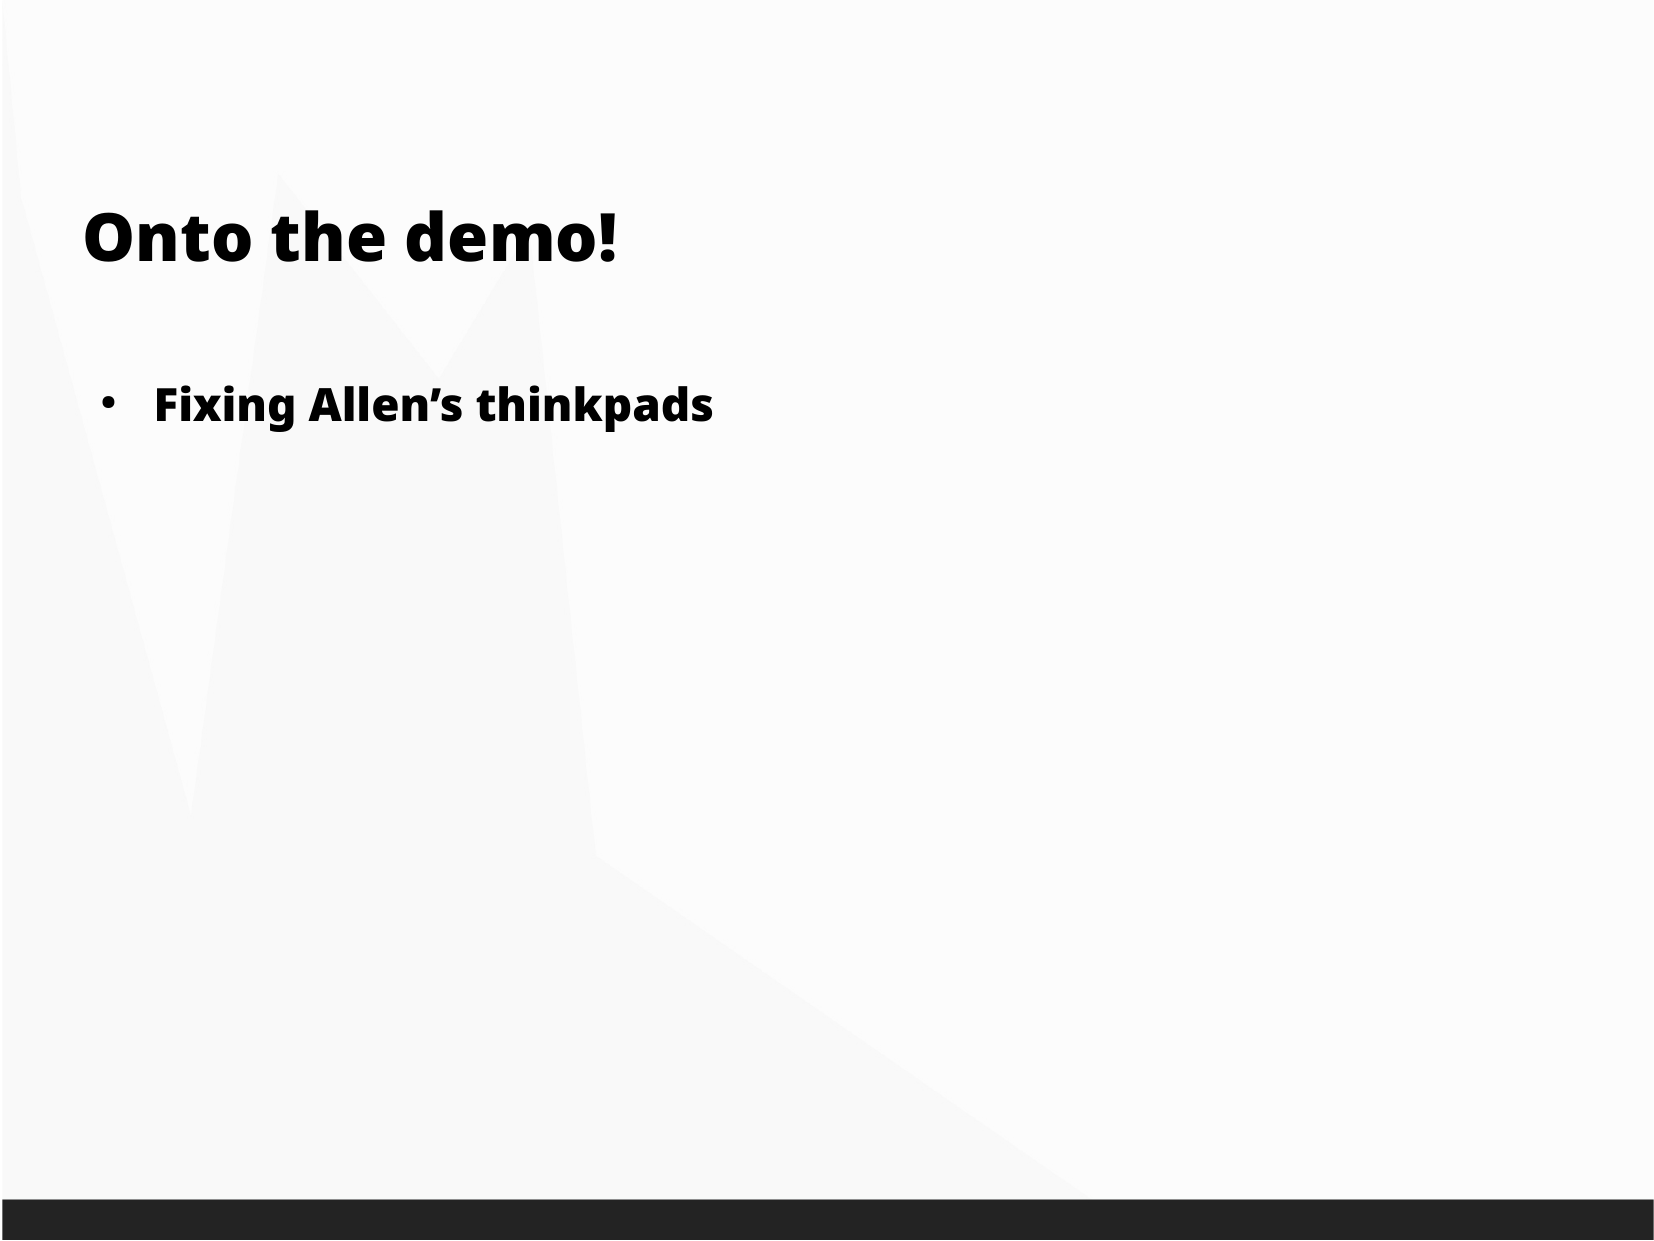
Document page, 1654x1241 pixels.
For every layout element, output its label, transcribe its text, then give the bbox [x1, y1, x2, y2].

picture [2, 0, 1654, 1241]
list Fixing Allen’s thinkpads [82, 372, 1571, 908]
title Onto the demo! [82, 132, 1571, 340]
